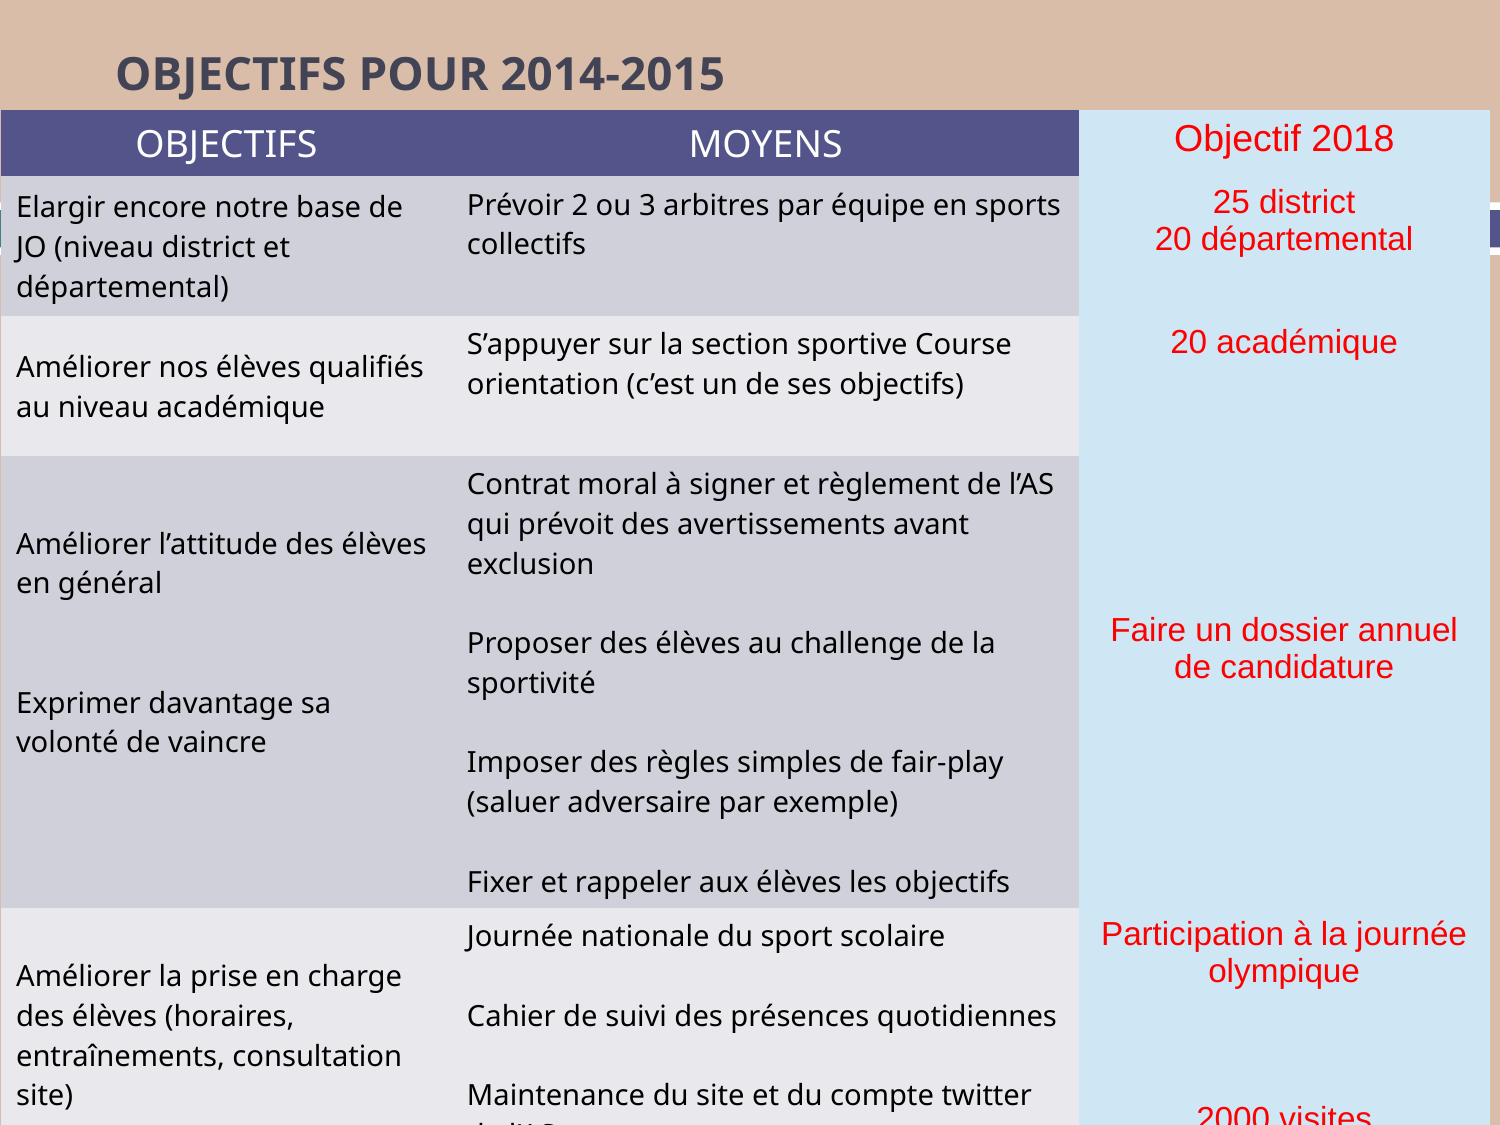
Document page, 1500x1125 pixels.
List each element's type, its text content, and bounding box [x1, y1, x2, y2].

table_cell 25 district 20 départemental [1079, 176, 1490, 316]
table_cell Participation à la journée olympique 2000 visites [1079, 908, 1490, 1125]
table_cell S’appuyer sur la section sportive Course orientation (c’est un de ses objectifs) [452, 316, 1079, 456]
table_cell Contrat moral à signer et règlement de l’AS qui prévoit des avertissements avant exclusion Proposer des élèves au challenge de la sportivité Imposer des règles simples de fair-play (saluer adversaire par exemple) Fixer et rappeler aux élèves les objectifs [452, 456, 1079, 908]
table_cell Faire un dossier annuel de candidature [1079, 456, 1490, 908]
table_cell Elargir encore notre base de JO (niveau district et départemental) [1, 176, 452, 316]
table_cell Journée nationale du sport scolaire Cahier de suivi des présences quotidiennes Maintenance du site et du compte twitter de l'AS [452, 908, 1079, 1125]
table_cell Prévoir 2 ou 3 arbitres par équipe en sports collectifs [452, 176, 1079, 316]
table_cell Améliorer la prise en charge des élèves (horaires, entraînements, consultation site) [1, 908, 452, 1125]
table_cell 20 académique [1079, 316, 1490, 456]
table_header Objectif 2018 [1079, 110, 1490, 176]
title OBJECTIFS POUR 2014-2015 [100, 37, 1438, 110]
table_header MOYENS [452, 110, 1079, 176]
table_cell Améliorer l’attitude des élèves en général Exprimer davantage sa volonté de vaincre [1, 456, 452, 908]
table_cell Améliorer nos élèves qualifiés au niveau académique [1, 316, 452, 456]
table_header OBJECTIFS [1, 110, 452, 176]
